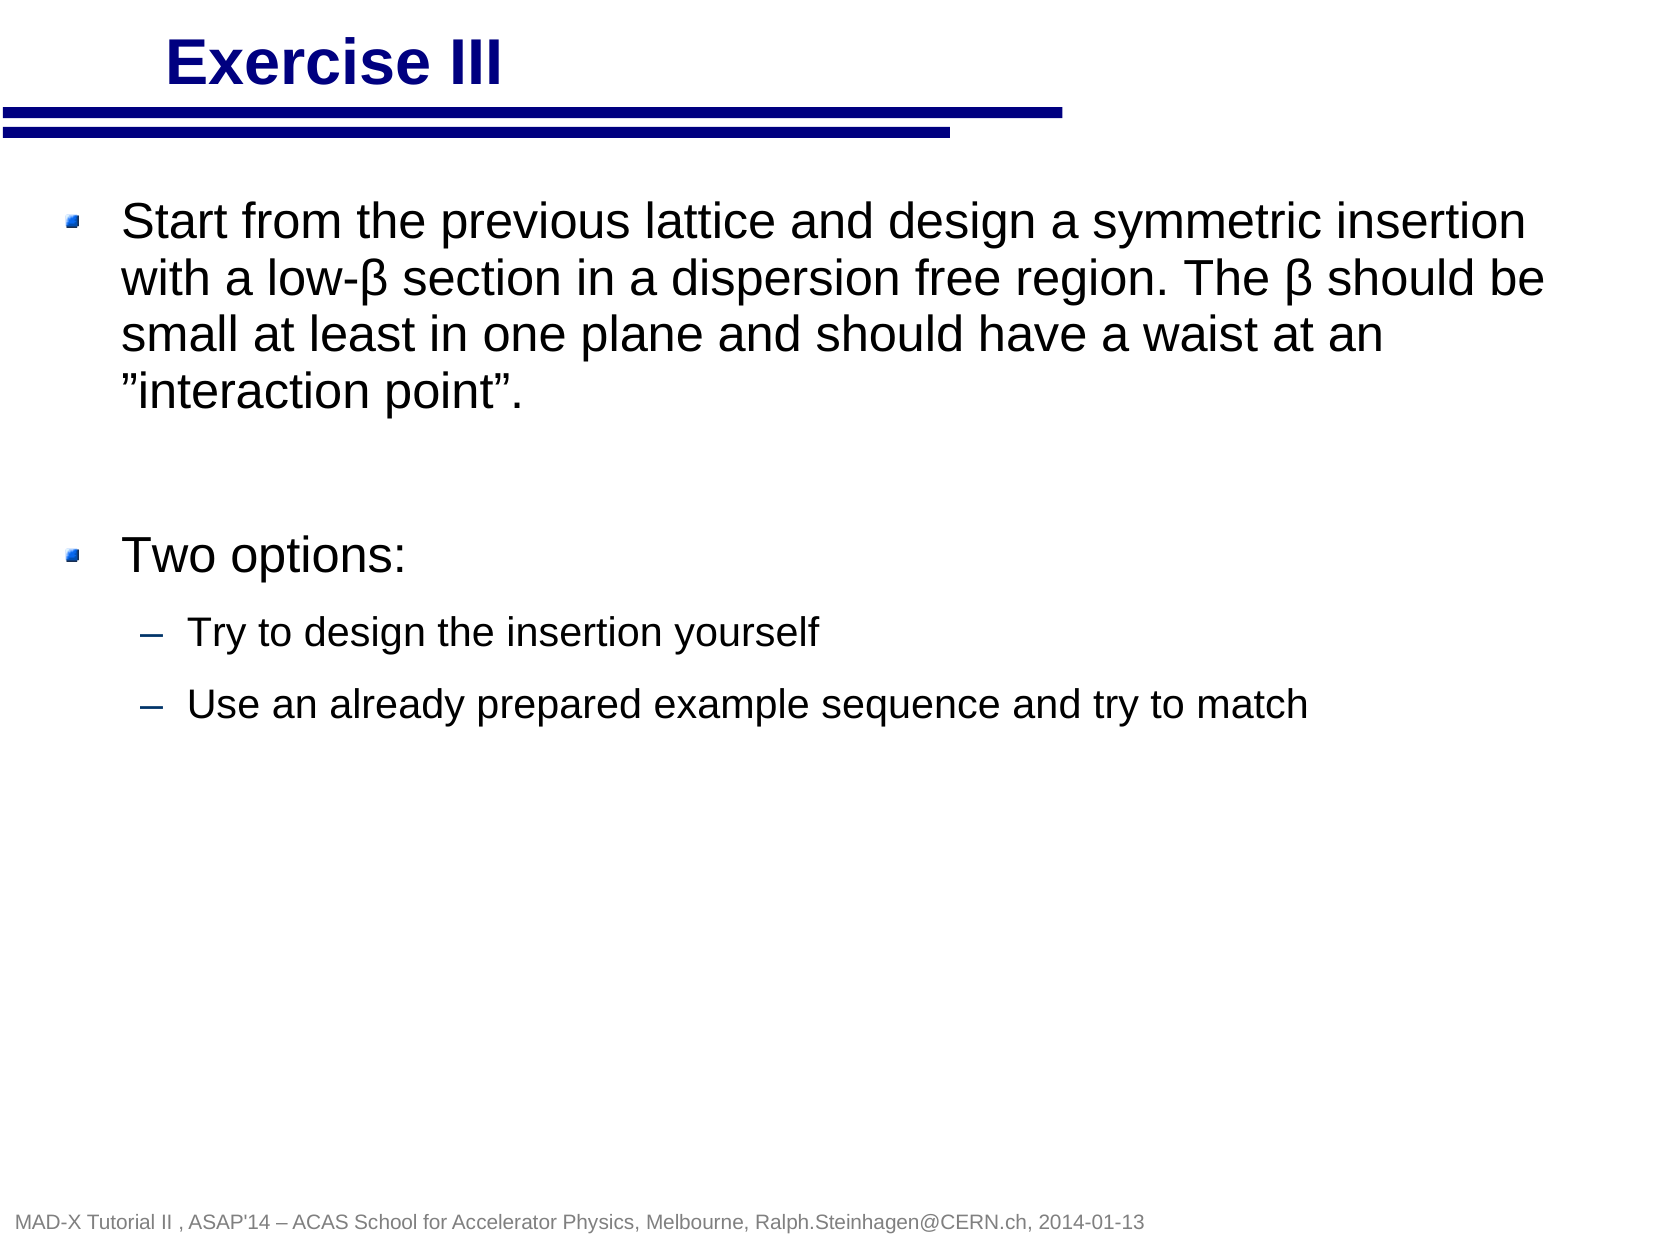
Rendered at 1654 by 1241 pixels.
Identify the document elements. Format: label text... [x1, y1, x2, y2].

list Start from the previous lattice and design a symmetric insertion with a low-β section in a dispersion free region. The β should be small at least in one plane and should have a waist at an ”interaction point”. Two options: Try to design the insertion yourself Use an already prepared example sequence and try to match [65, 192, 1628, 1205]
title Exercise III [165, 0, 1323, 124]
